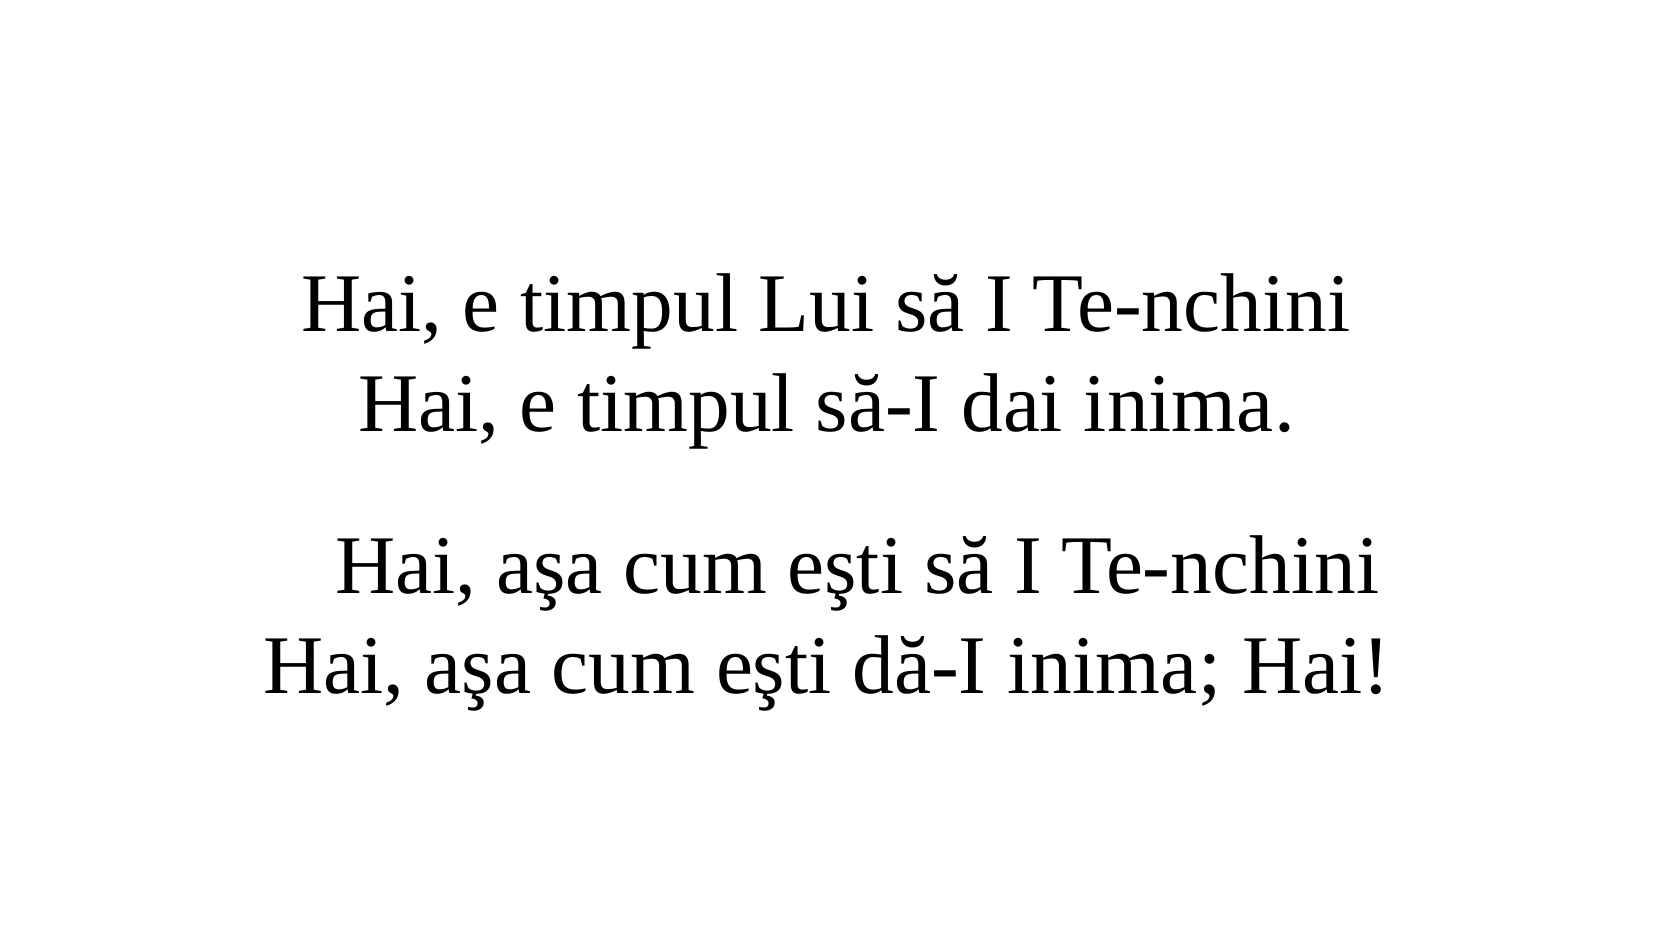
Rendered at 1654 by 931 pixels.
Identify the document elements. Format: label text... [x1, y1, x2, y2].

subtitle Hai, e timpul Lui să I Te-nchini Hai, e timpul să-I dai inima. Hai, aşa cum eşti să I Te-nchini Hai, aşa cum eşti dă-I inima; Hai! [0, 240, 1654, 727]
